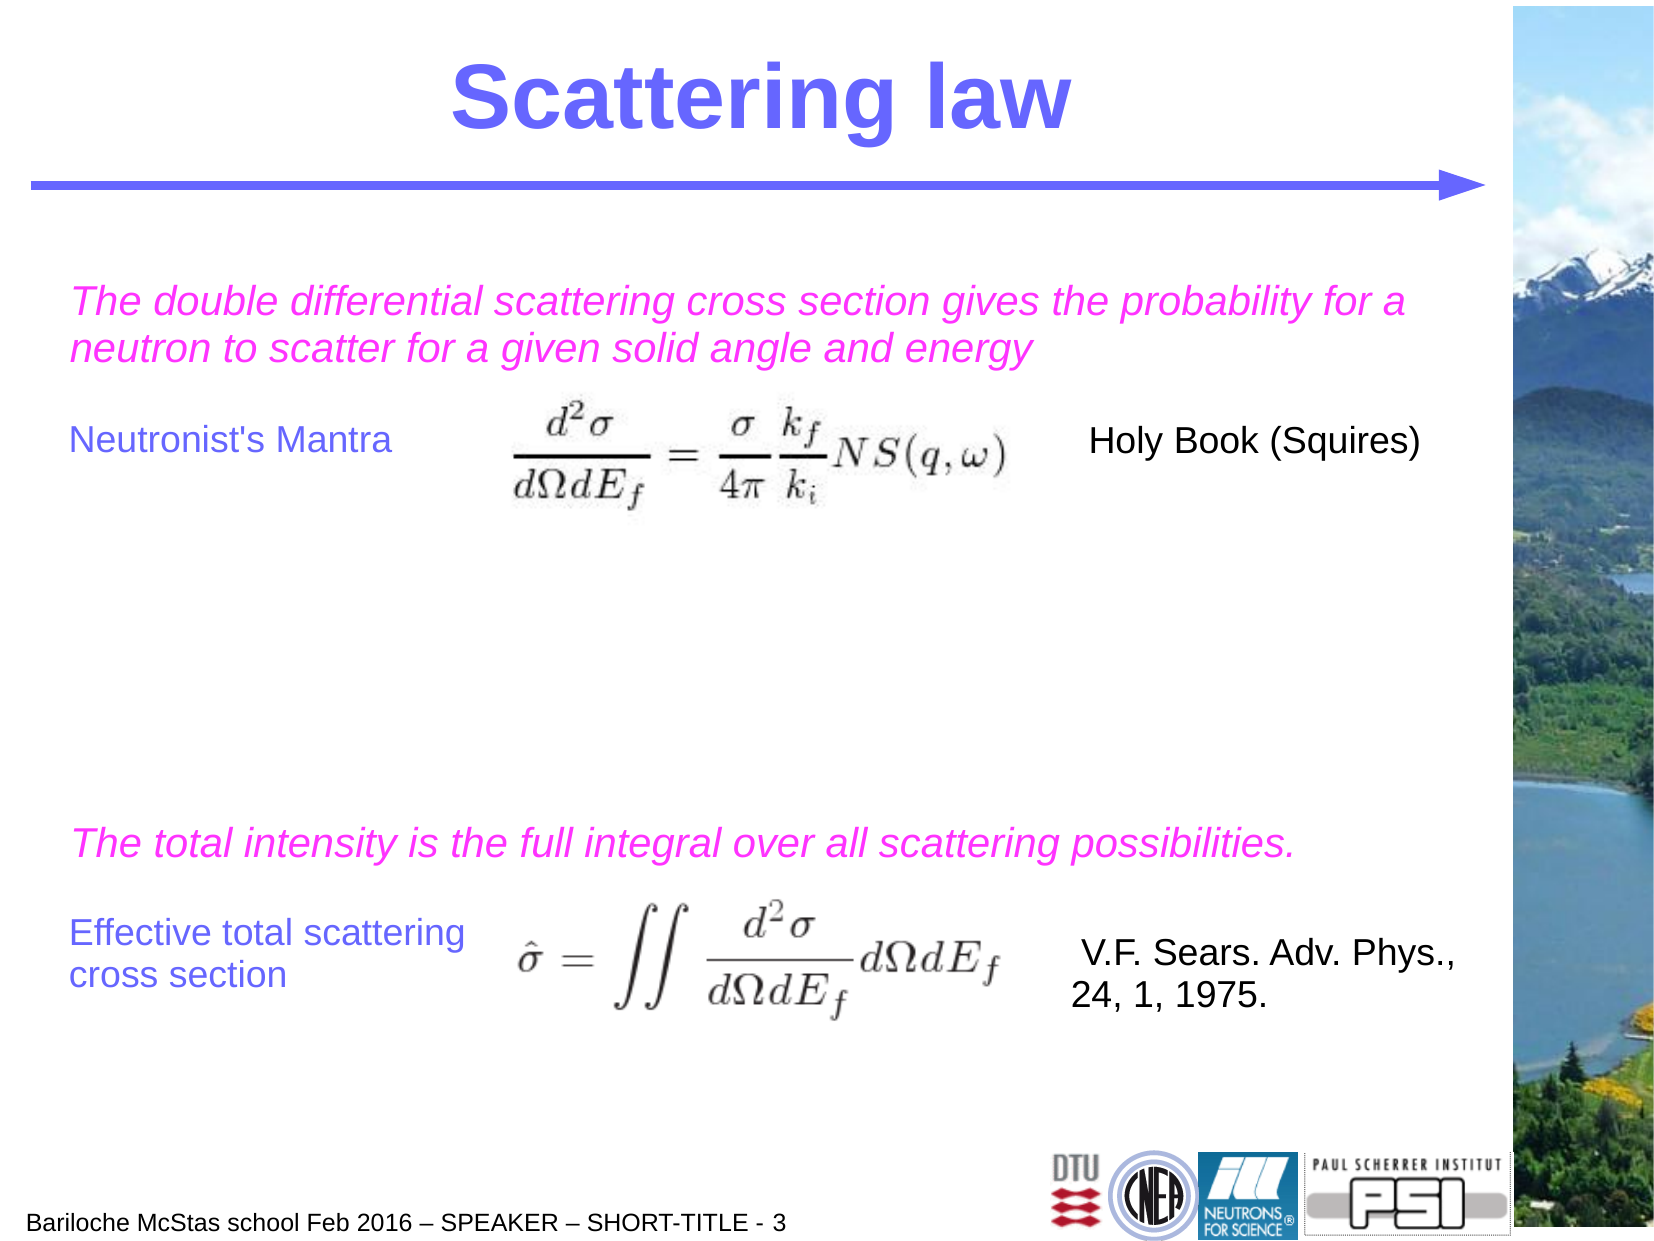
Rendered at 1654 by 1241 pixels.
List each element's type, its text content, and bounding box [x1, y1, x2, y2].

text_box Holy Book (Squires) [1073, 412, 1491, 455]
picture [1108, 6, 1654, 1241]
picture [429, 380, 1052, 541]
picture [1050, 1152, 1103, 1230]
text_box V.F. Sears. Adv. Phys., 24, 1, 1975. [1056, 923, 1521, 1023]
picture [482, 875, 1050, 1051]
text_box Effective total scattering cross section [54, 903, 580, 1003]
text_box The double differential scattering cross section gives the probability for a neutron to scatter for a given solid angle and energy [55, 270, 1436, 380]
title Scattering law [17, 31, 1506, 163]
text_box Neutronist's Mantra [53, 410, 501, 468]
text_box The total intensity is the full integral over all scattering possibilities. [55, 812, 1376, 875]
